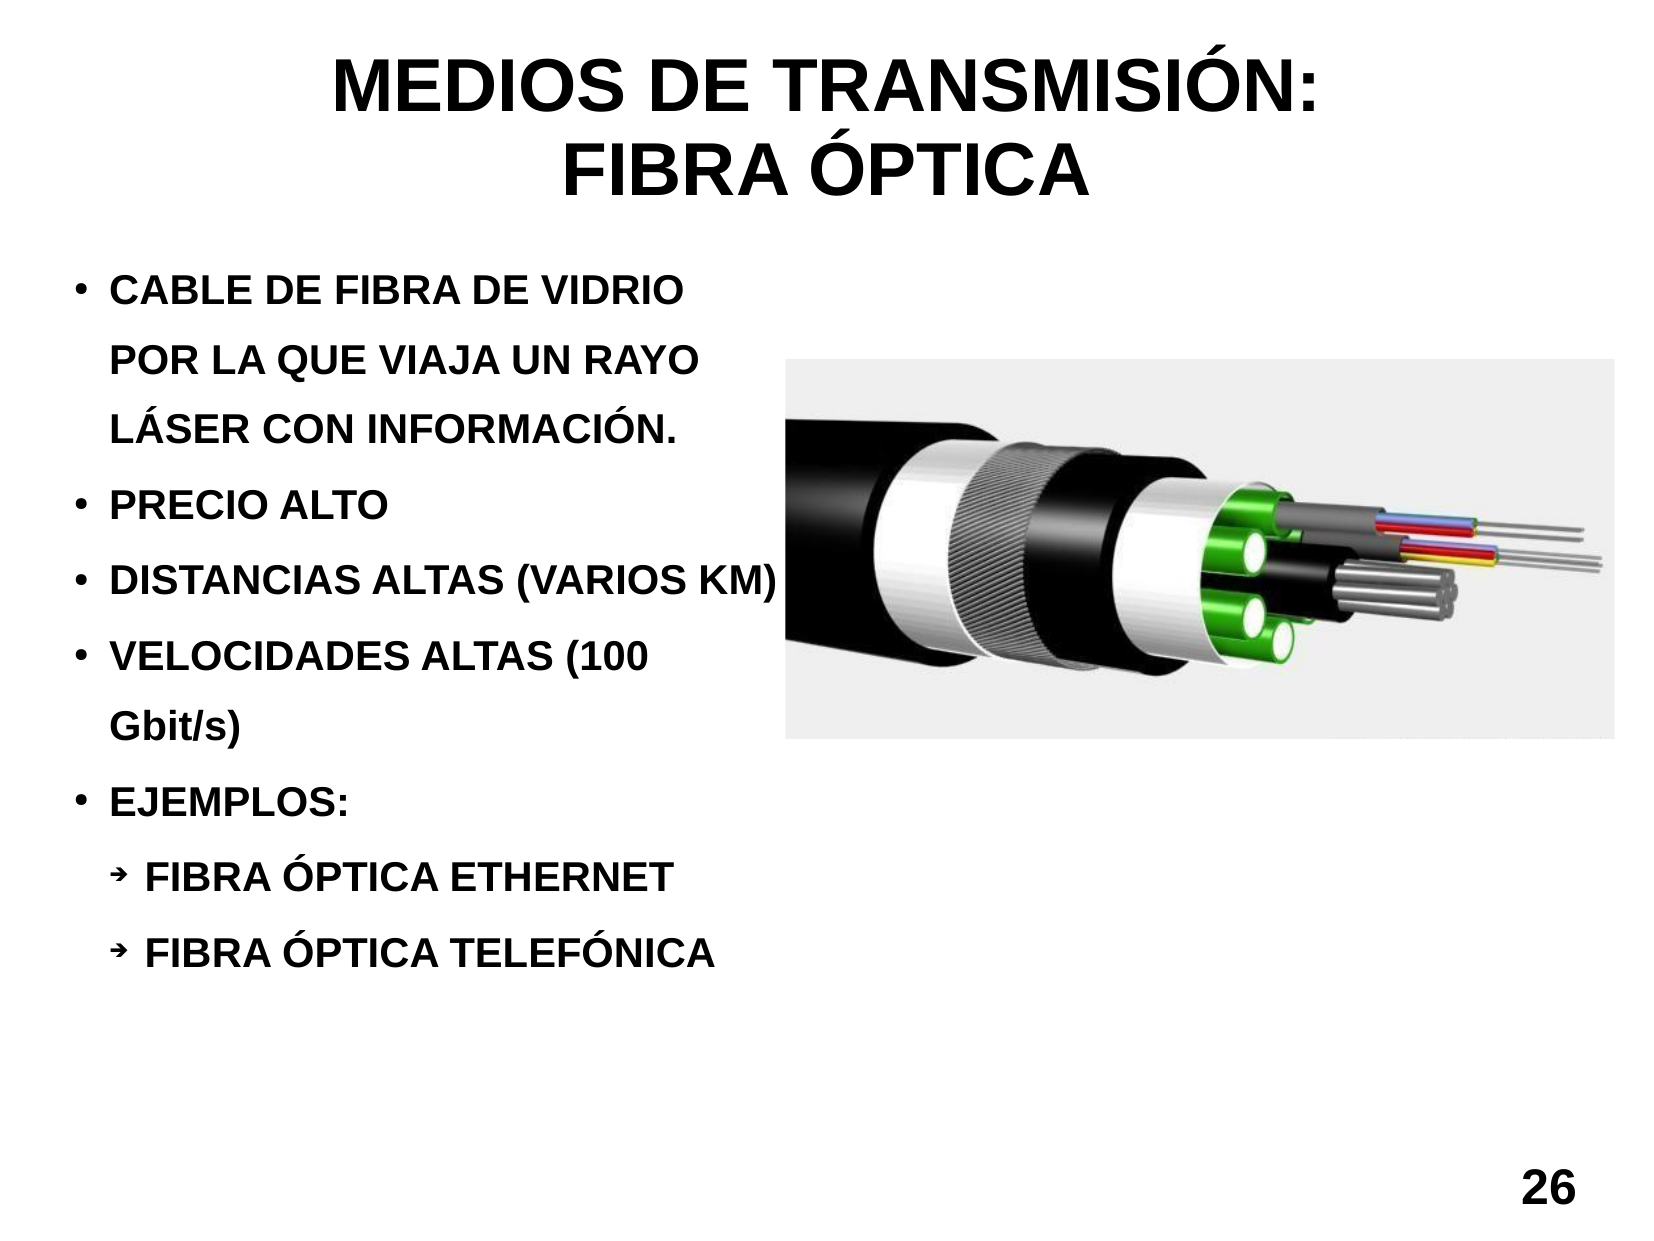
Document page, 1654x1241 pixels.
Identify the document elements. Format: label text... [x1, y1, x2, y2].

picture [785, 359, 1615, 739]
text_box CABLE DE FIBRA DE VIDRIO POR LA QUE VIAJA UN RAYO LÁSER CON INFORMACIÓN. PRECIO ALTO DISTANCIAS ALTAS (VARIOS KM) VELOCIDADES ALTAS (100 Gbit/s) EJEMPLOS: FIBRA ÓPTICA ETHERNET FIBRA ÓPTICA TELEFÓNICA [59, 236, 798, 1123]
title MEDIOS DE TRANSMISIÓN: FIBRA ÓPTICA [82, 23, 1571, 231]
text_box <número> [1506, 1151, 1654, 1223]
